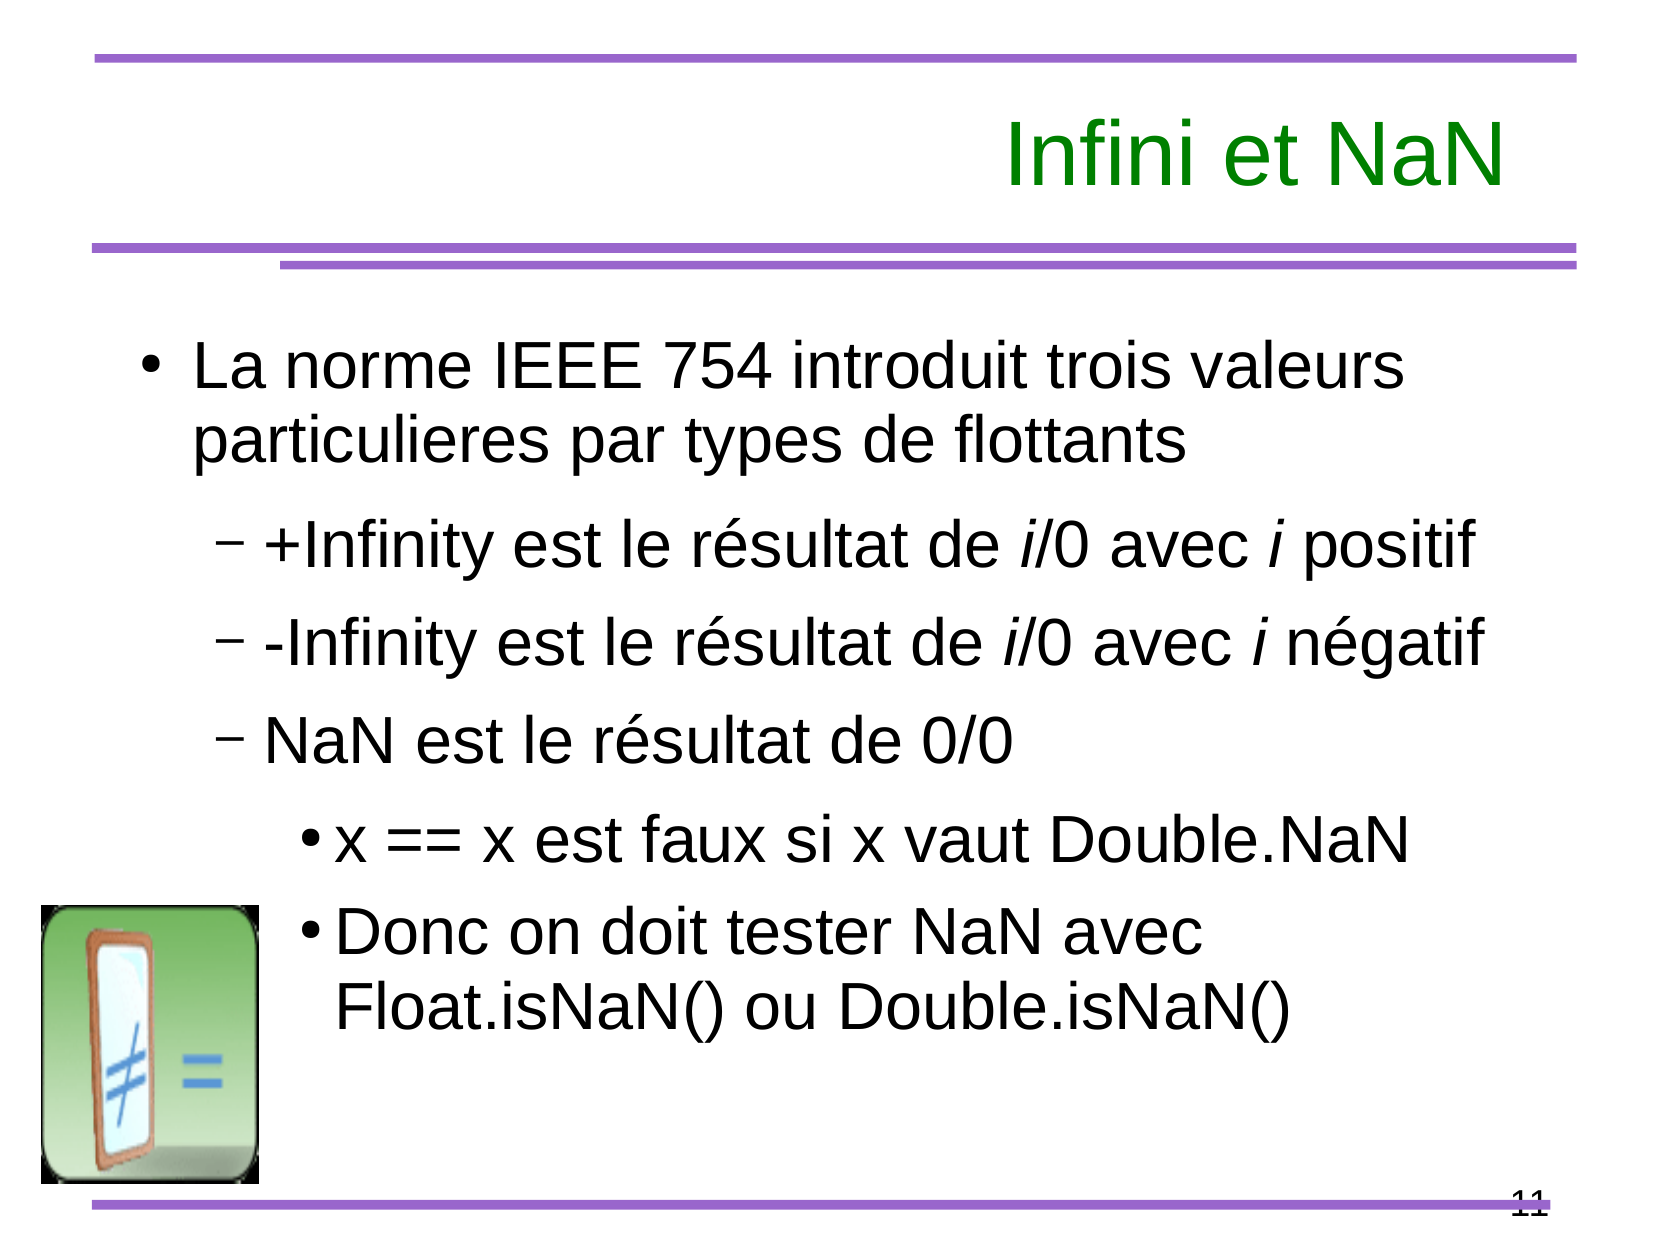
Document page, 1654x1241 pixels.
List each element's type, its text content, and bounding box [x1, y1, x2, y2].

picture [41, 905, 259, 1184]
list La norme IEEE 754 introduit trois valeurs particulieres par types de flottants +Infinity est le résultat de i/0 avec i positif -Infinity est le résultat de i/0 avec i négatif NaN est le résultat de 0/0 x == x est faux si x vaut Double.NaN Donc on doit tester NaN avec Float.isNaN() ou Double.isNaN() [121, 327, 1534, 1110]
title Infini et NaN [121, 49, 1534, 257]
